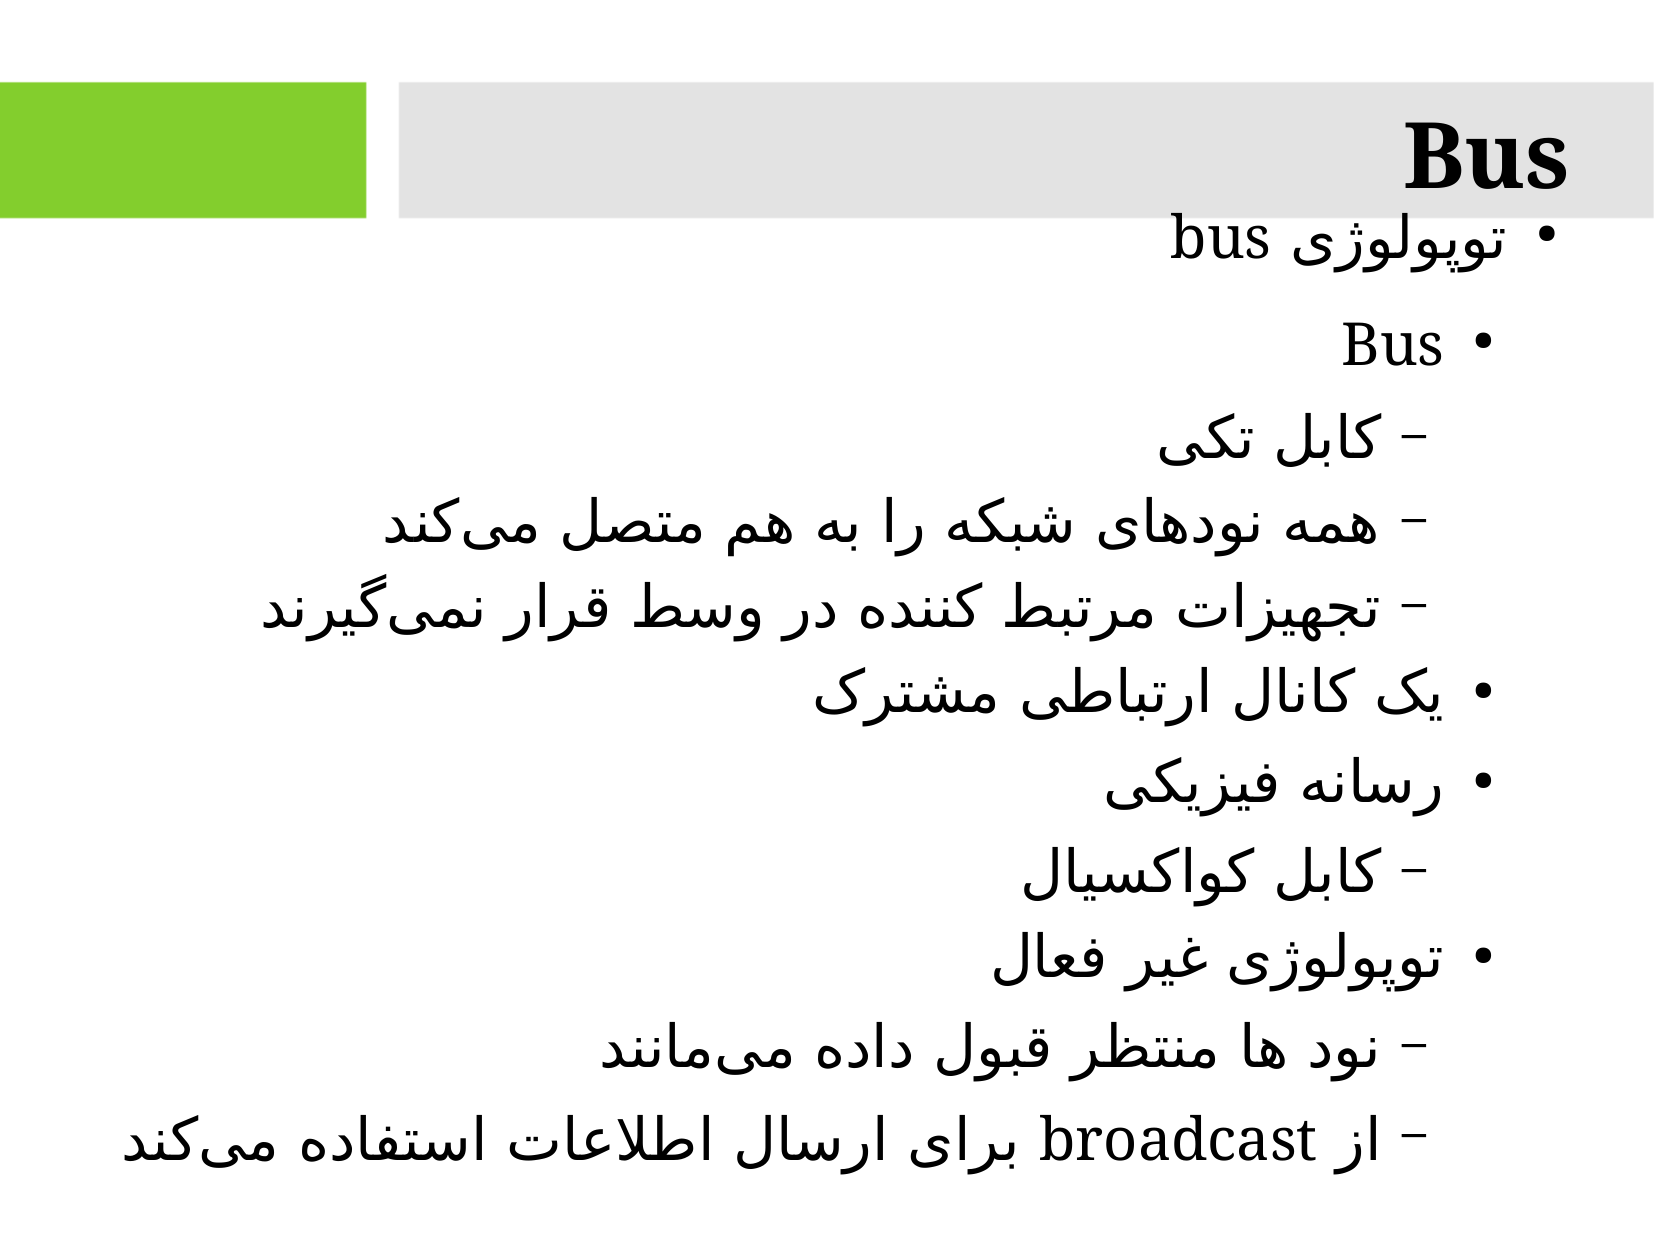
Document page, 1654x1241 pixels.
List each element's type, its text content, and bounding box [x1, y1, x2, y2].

list توپولوژی bus Bus کابل تکی همه نودهای شبکه را به هم متصل می‌کند تجهیزات مرتبط کننده در وسط قرار نمی‌گیرند یک کانال ارتباطی مشترک رسانه فیزیکی کابل کواکسیال توپولوژی غیر فعال نود ها منتظر قبول داده می‌مانند از broadcast برای ارسال اطلاعات استفاده می‌کند [82, 195, 1571, 1182]
title Bus [82, 49, 1571, 195]
picture [0, 0, 1654, 1241]
